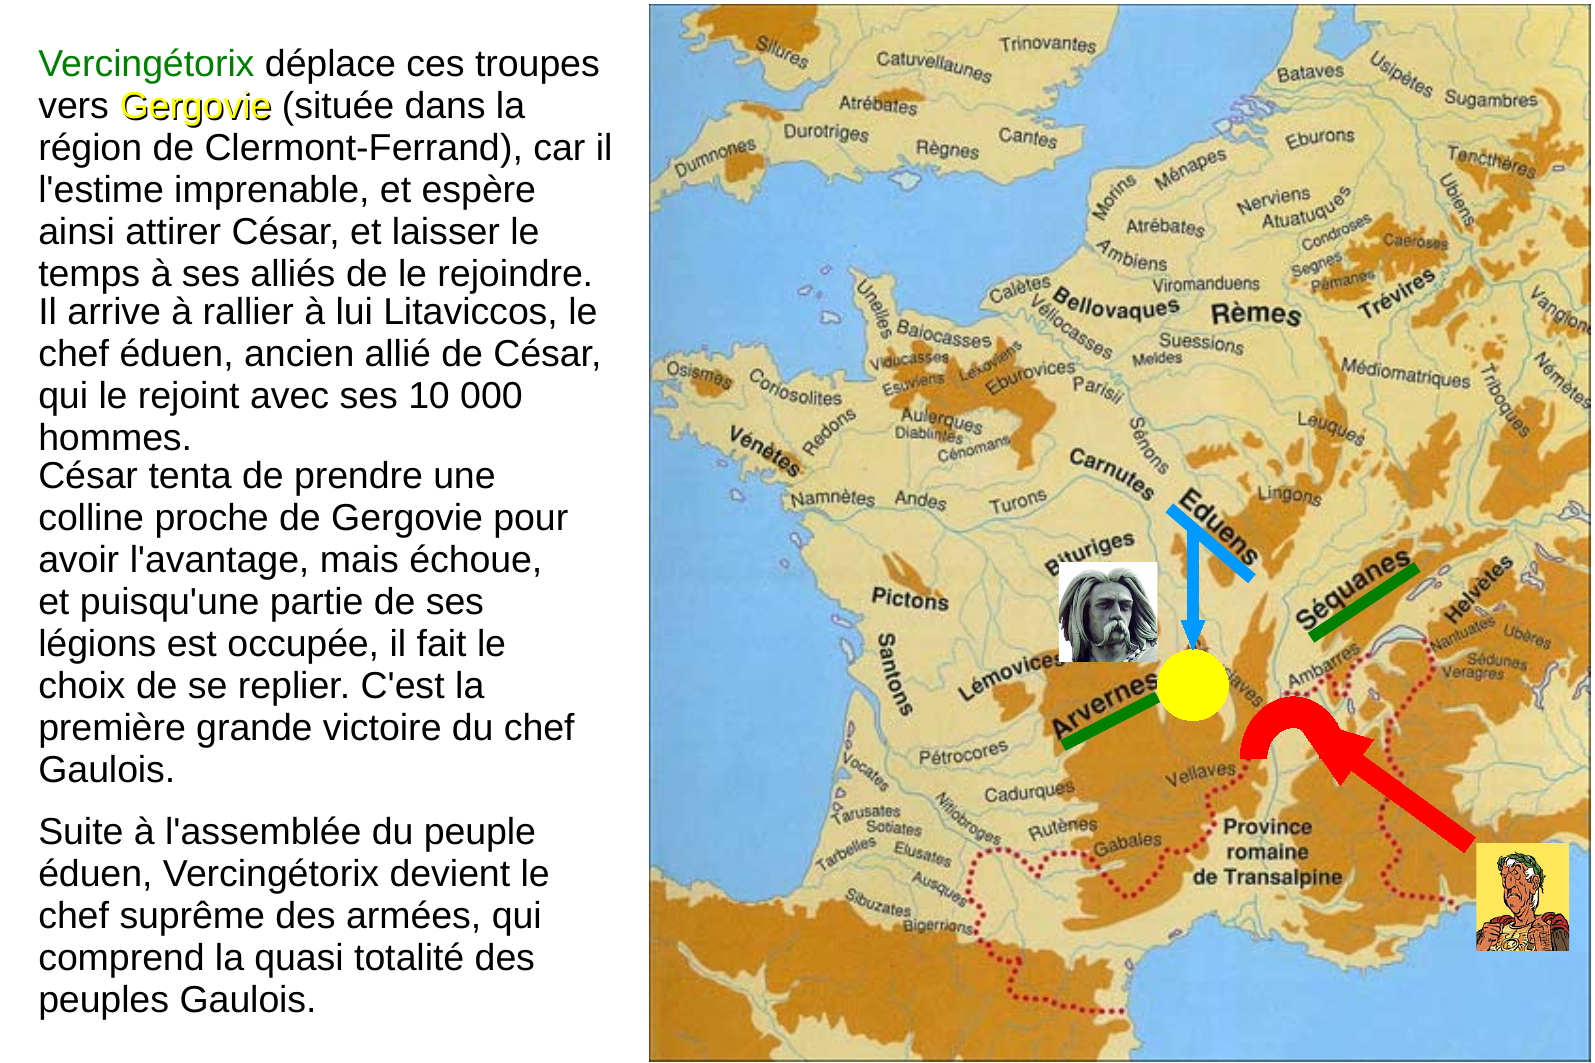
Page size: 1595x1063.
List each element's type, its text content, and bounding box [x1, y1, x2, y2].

text_box Vercingétorix déplace ces troupes vers Gergovie (située dans la région de Clermont-Ferrand), car il l'estime imprenable, et espère ainsi attirer César, et laisser le temps à ses alliés de le rejoindre. [23, 35, 638, 283]
text_box [1240, 696, 1476, 853]
picture [649, 4, 1591, 1062]
text_box [1157, 532, 1229, 721]
text_box Il arrive à rallier à lui Litaviccos, le chef éduen, ancien allié de César, qui le rejoint avec ses 10 000 hommes. [23, 283, 674, 486]
text_box Suite à l'assemblée du peuple éduen, Vercingétorix devient le chef suprême des armées, qui comprend la quasi totalité des peuples Gaulois. [23, 803, 626, 1029]
text_box César tenta de prendre une colline proche de Gergovie pour avoir l'avantage, mais échoue, et puisqu'une partie de ses légions est occupée, il fait le choix de se replier. C'est la première grande victoire du chef Gaulois. [23, 486, 591, 798]
